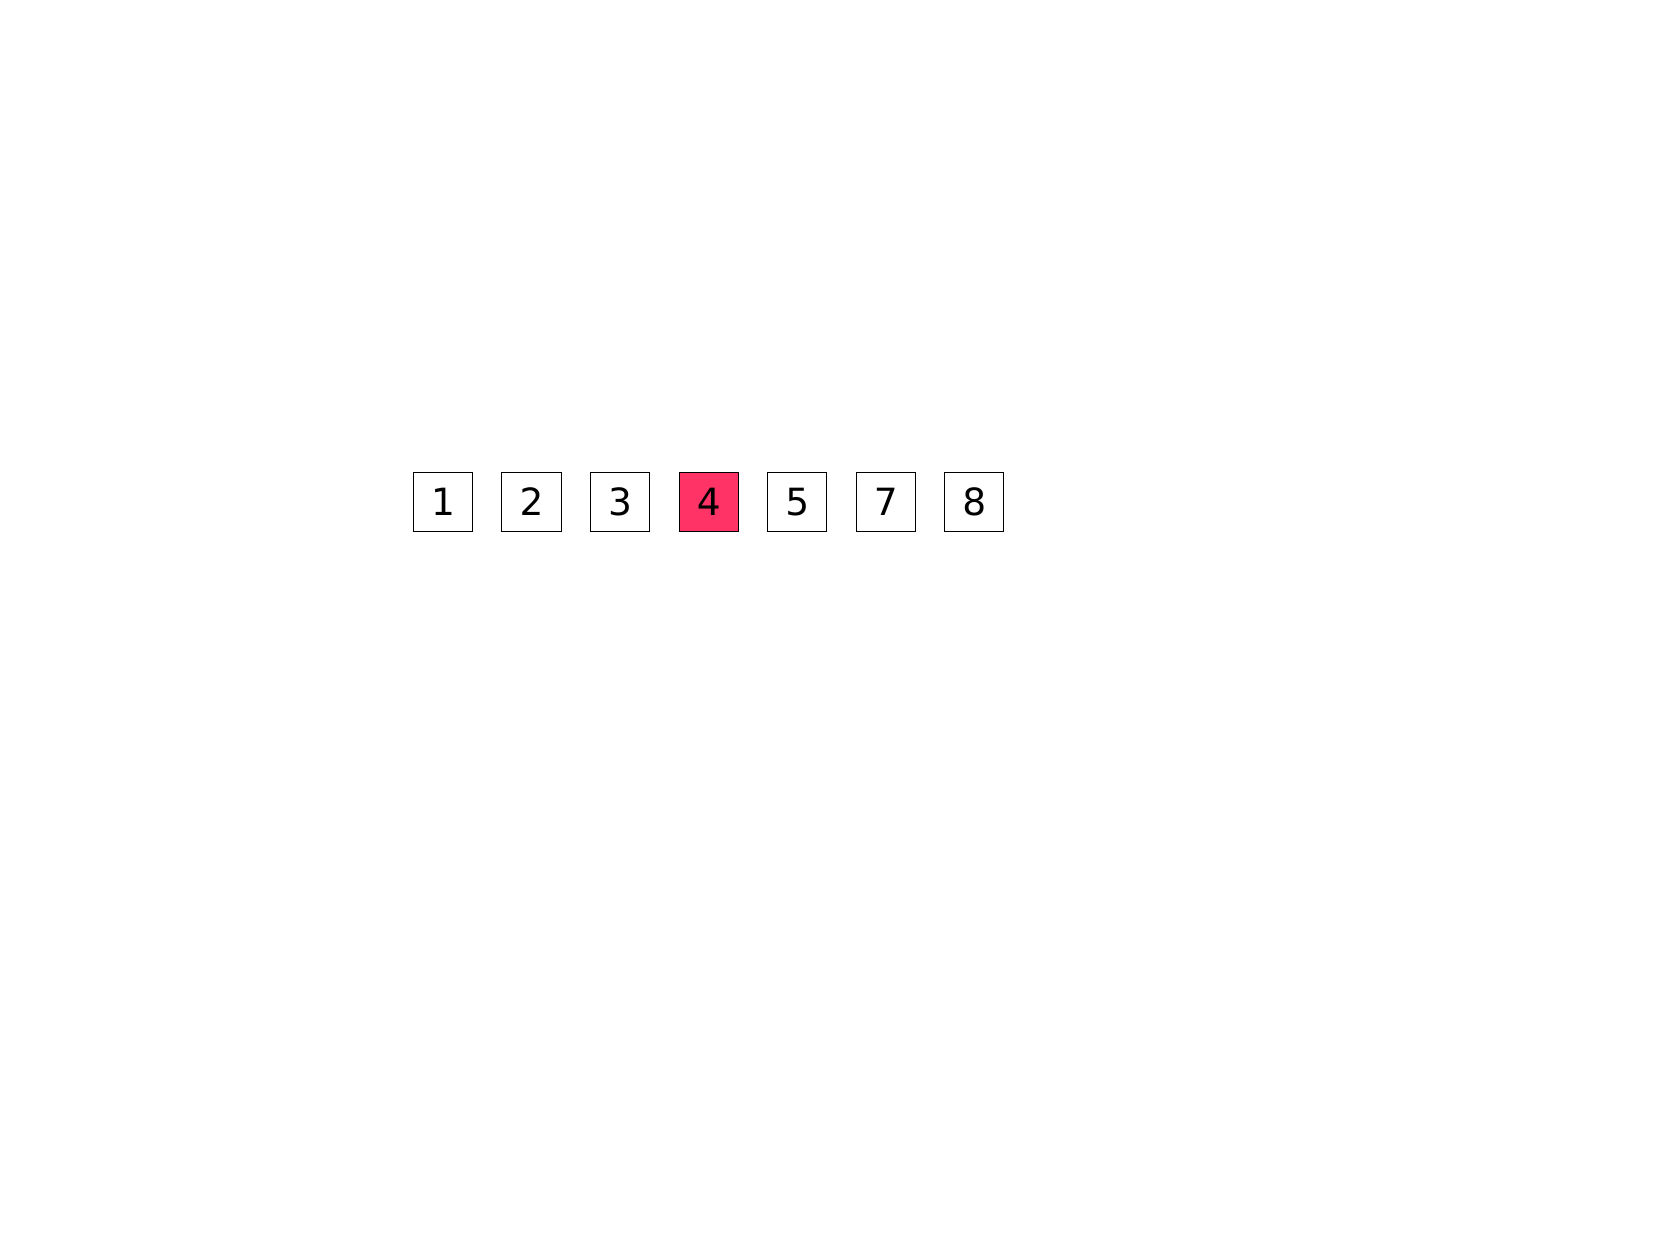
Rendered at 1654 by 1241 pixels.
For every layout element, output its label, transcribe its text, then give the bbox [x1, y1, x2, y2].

text_box 4 [679, 472, 739, 532]
text_box 3 [590, 472, 650, 532]
text_box 7 [856, 472, 916, 532]
text_box 1 [413, 472, 473, 532]
text_box 5 [767, 472, 827, 532]
text_box 2 [501, 472, 562, 532]
text_box 8 [944, 472, 1004, 532]
